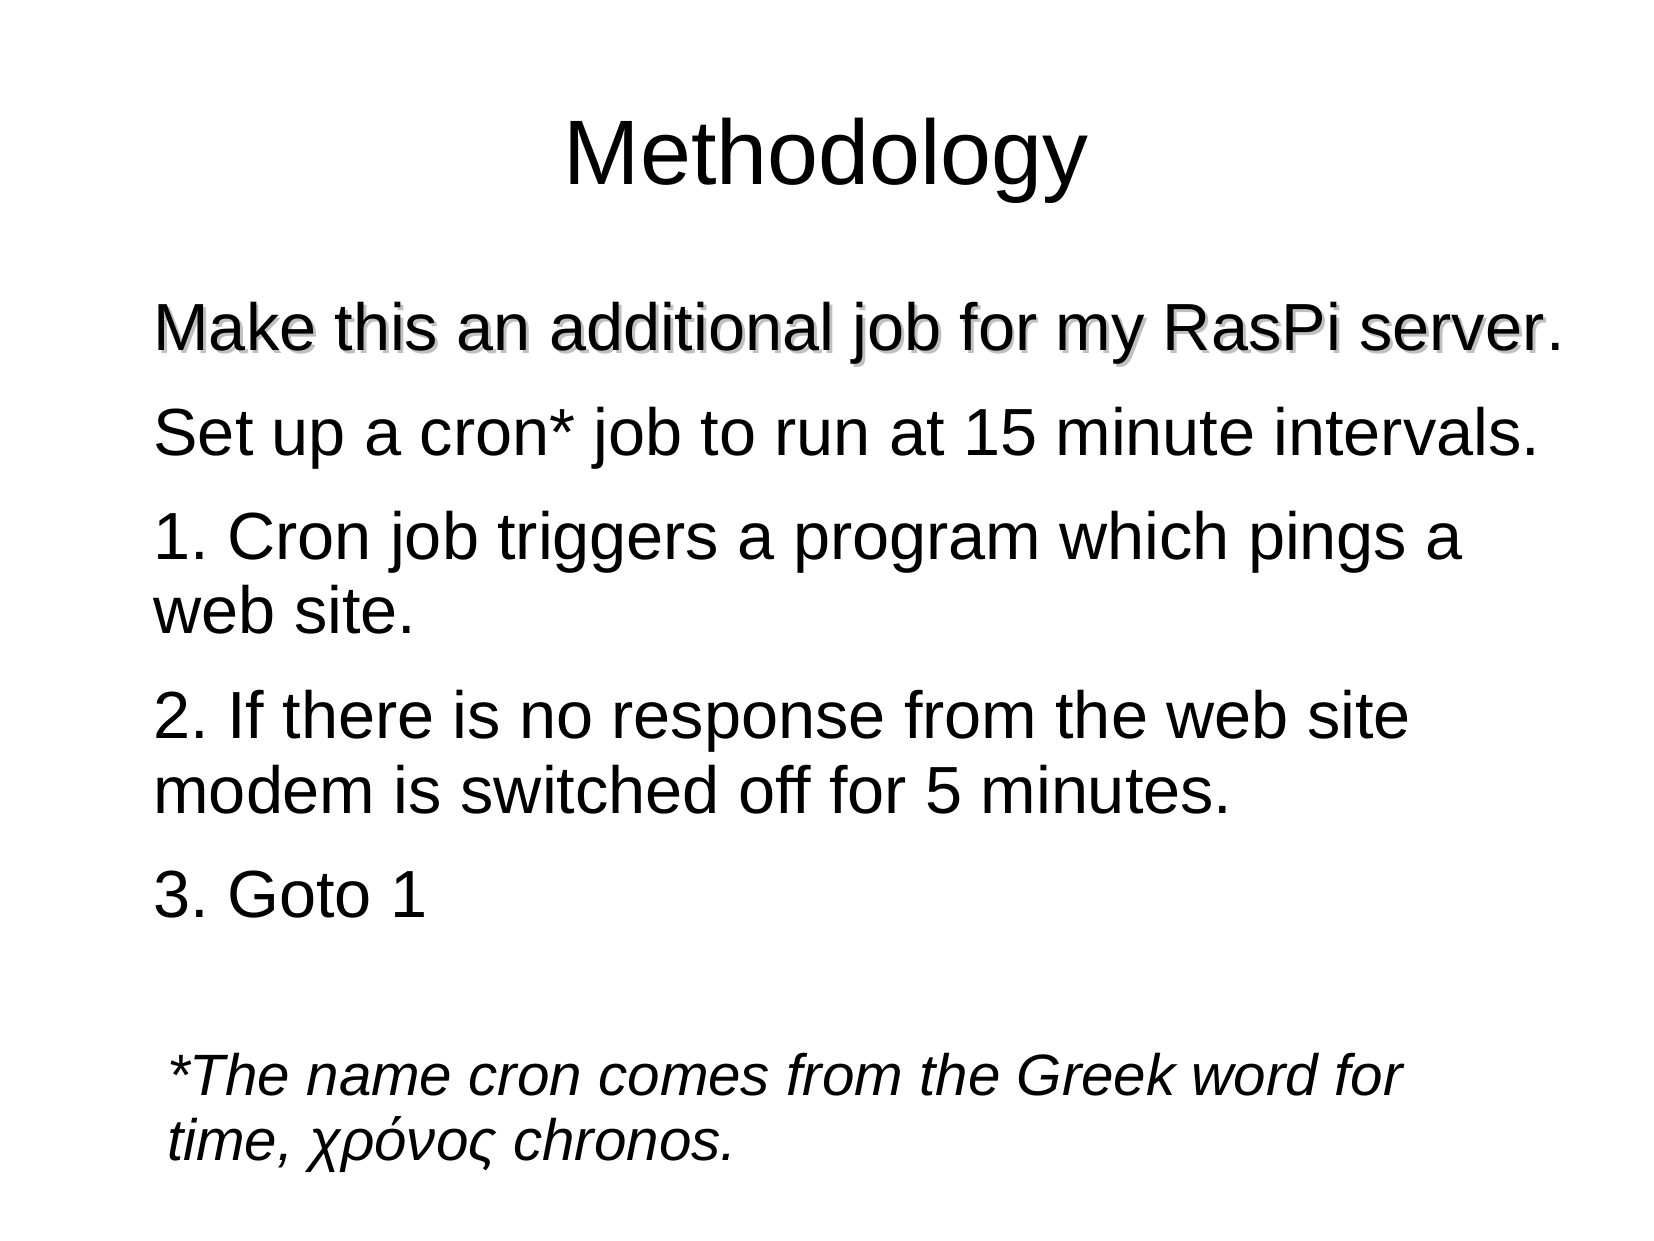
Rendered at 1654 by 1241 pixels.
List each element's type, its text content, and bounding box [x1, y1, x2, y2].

list Make this an additional job for my RasPi server. Set up a cron* job to run at 15 minute intervals. 1. Cron job triggers a program which pings a web site. 2. If there is no response from the web site modem is switched off for 5 minutes. 3. Goto 1 [82, 290, 1571, 1010]
title Methodology [82, 49, 1571, 257]
text_box *The name cron comes from the Greek word for time, χρόνος chronos. [152, 1035, 1545, 1181]
